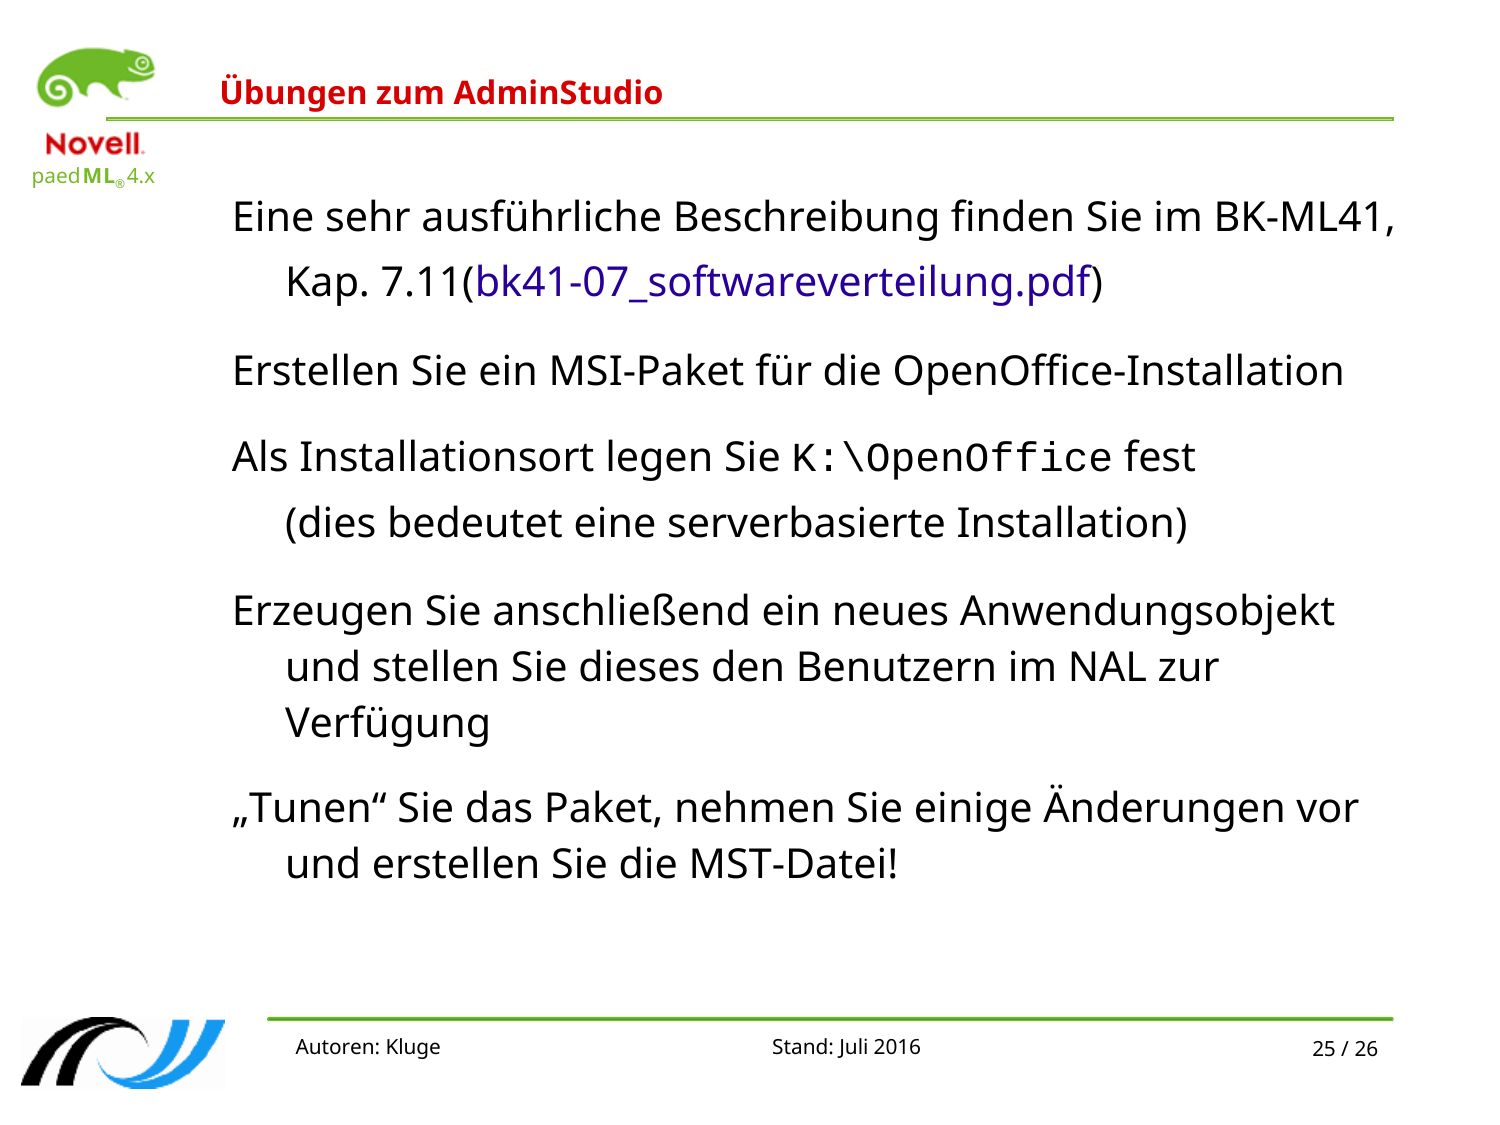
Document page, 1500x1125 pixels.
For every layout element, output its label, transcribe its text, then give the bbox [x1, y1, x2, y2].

picture [21, 1017, 225, 1089]
picture [24, 32, 167, 175]
title Übungen zum AdminStudio [219, 59, 1431, 125]
list Eine sehr ausführliche Beschreibung finden Sie im BK-ML41, Kap. 7.11(bk41-07_softwareverteilung.pdf)‏ Erstellen Sie ein MSI-Paket für die OpenOffice-Installation Als Installationsort legen Sie K:\OpenOffice fest (dies bedeutet eine serverbasierte Installation)‏ Erzeugen Sie anschließend ein neues Anwendungsobjekt und stellen Sie dieses den Benutzern im NAL zur Verfügung „Tunen“ Sie das Paket, nehmen Sie einige Änderungen vor und erstellen Sie die MST-Datei! [214, 187, 1420, 950]
